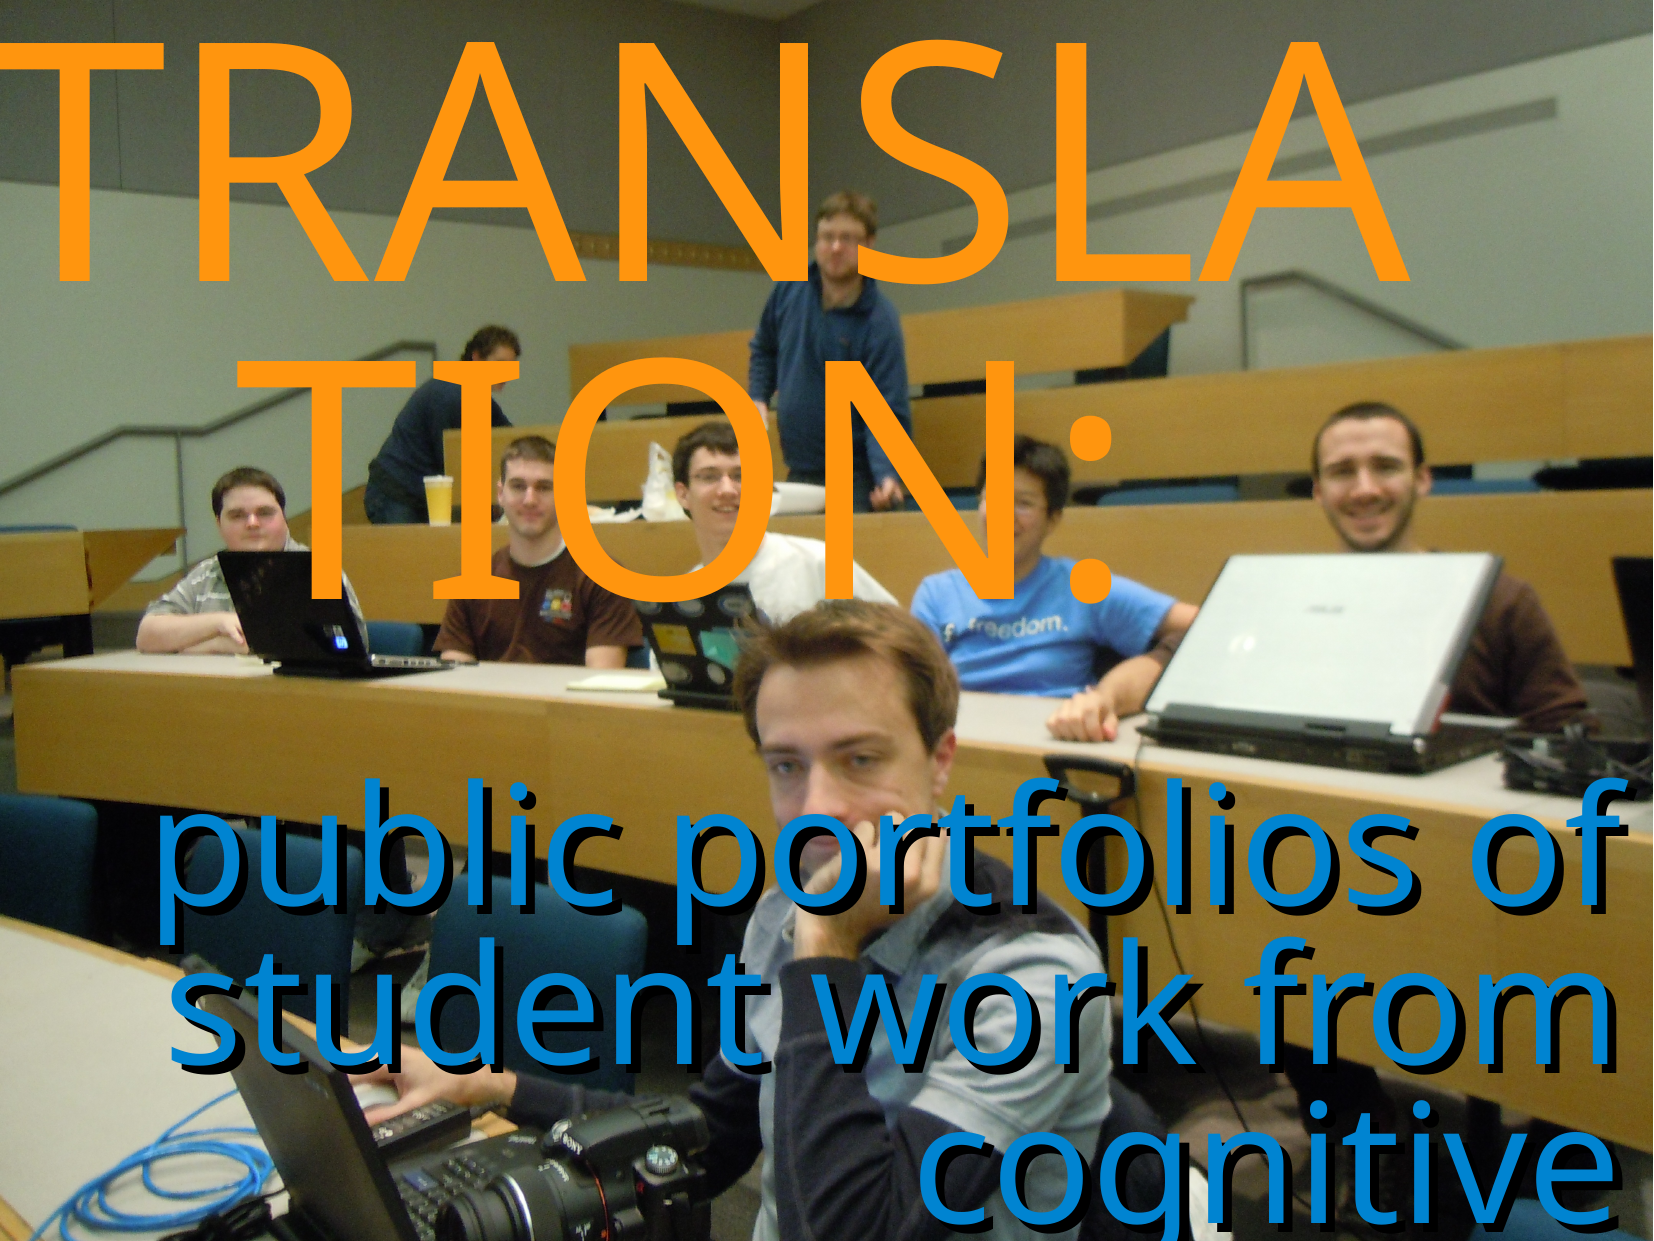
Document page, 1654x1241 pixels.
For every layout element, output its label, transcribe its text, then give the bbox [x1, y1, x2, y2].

picture [0, 0, 1653, 1241]
picture [585, 423, 741, 576]
picture [900, 423, 988, 558]
text_box public portfolios of student work from cognitive apprenticeships in authentic communities of practice [0, 778, 1623, 1241]
list TRANSLATION: [0, 0, 1477, 423]
